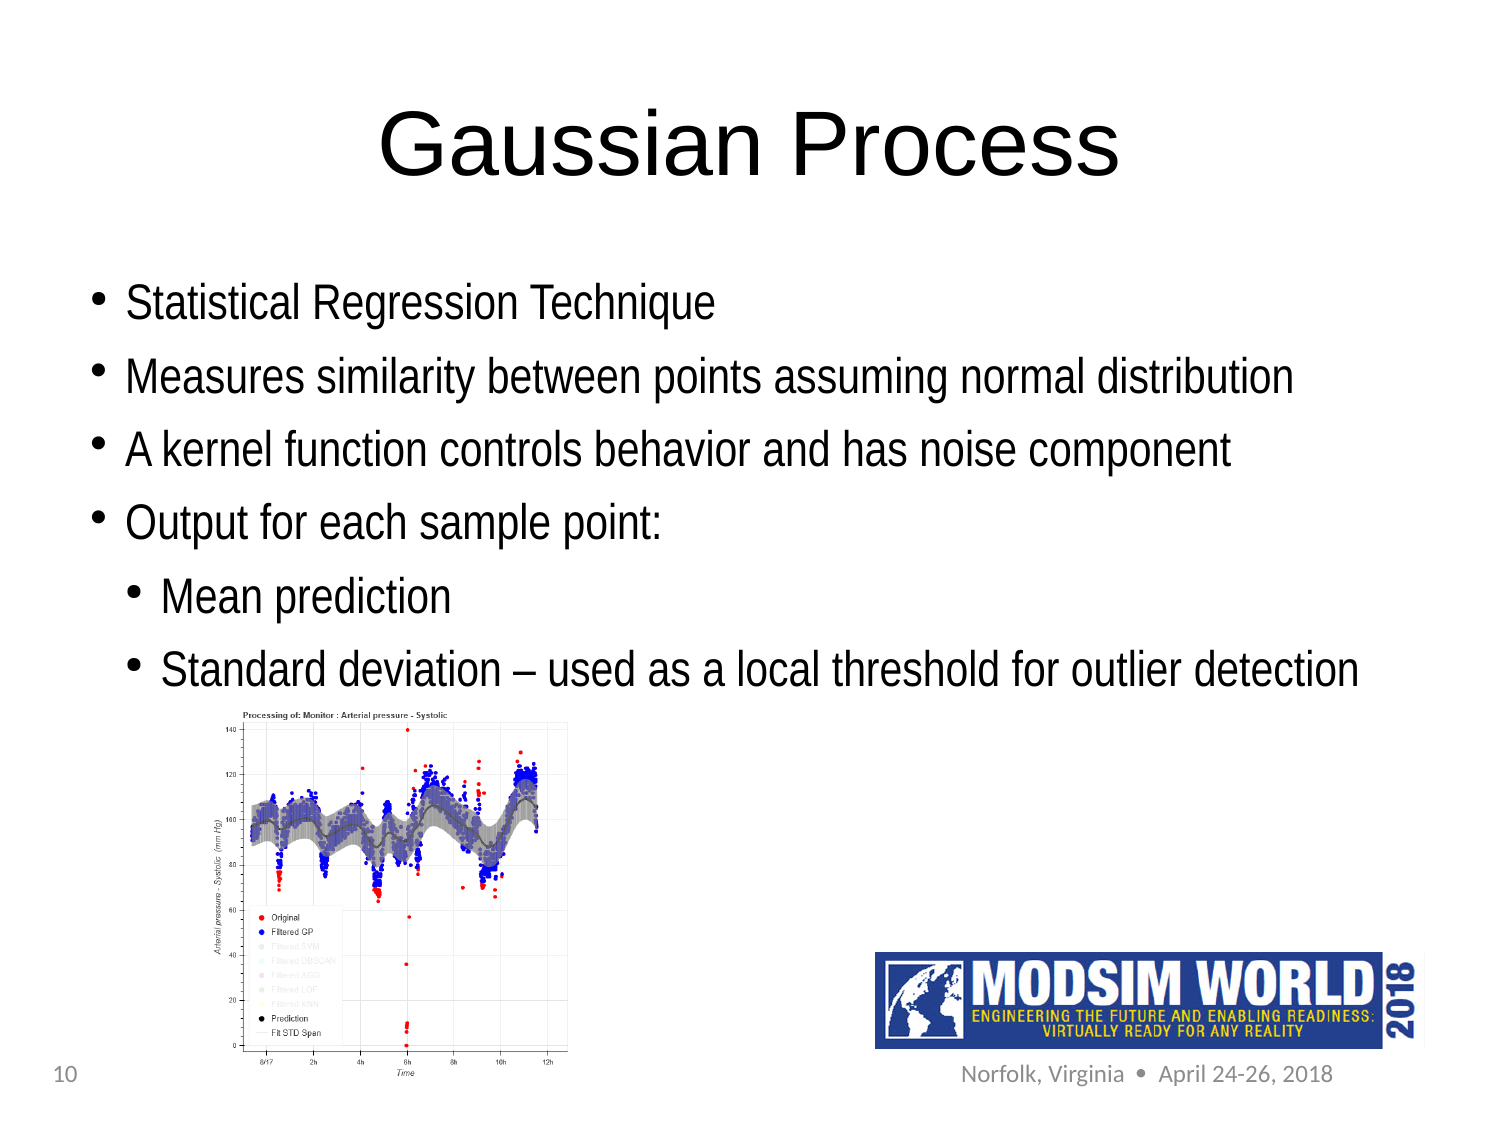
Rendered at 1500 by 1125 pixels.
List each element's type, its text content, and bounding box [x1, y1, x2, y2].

text_box Norfolk, Virginia  April 24-26, 2018 [874, 1042, 1427, 1103]
text_box Gaussian Process [74, 45, 1425, 233]
picture [875, 1005, 1425, 1042]
picture [210, 704, 586, 1081]
text_box Statistical Regression Technique Measures similarity between points assuming normal distribution A kernel function controls behavior and has noise component Output for each sample point: Mean prediction Standard deviation – used as a local threshold for outlier detection [74, 262, 1425, 1005]
text_box <number> [37, 1042, 388, 1103]
